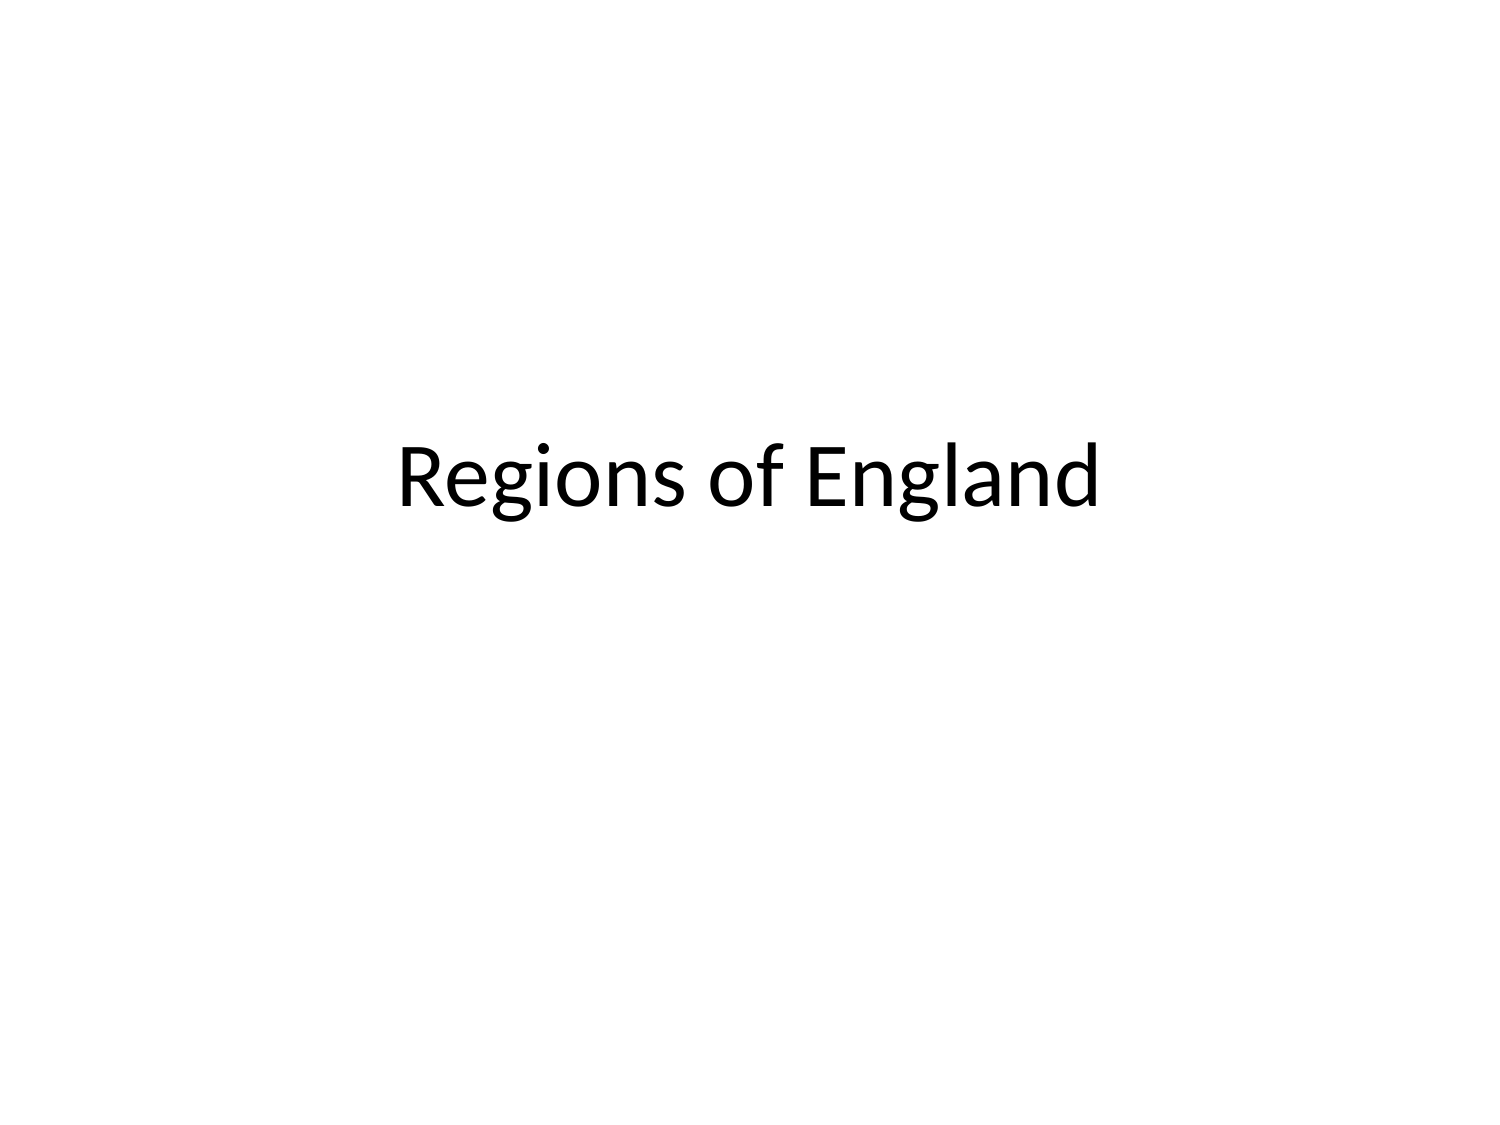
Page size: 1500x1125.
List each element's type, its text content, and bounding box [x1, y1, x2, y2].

title Regions of England [112, 349, 1388, 591]
